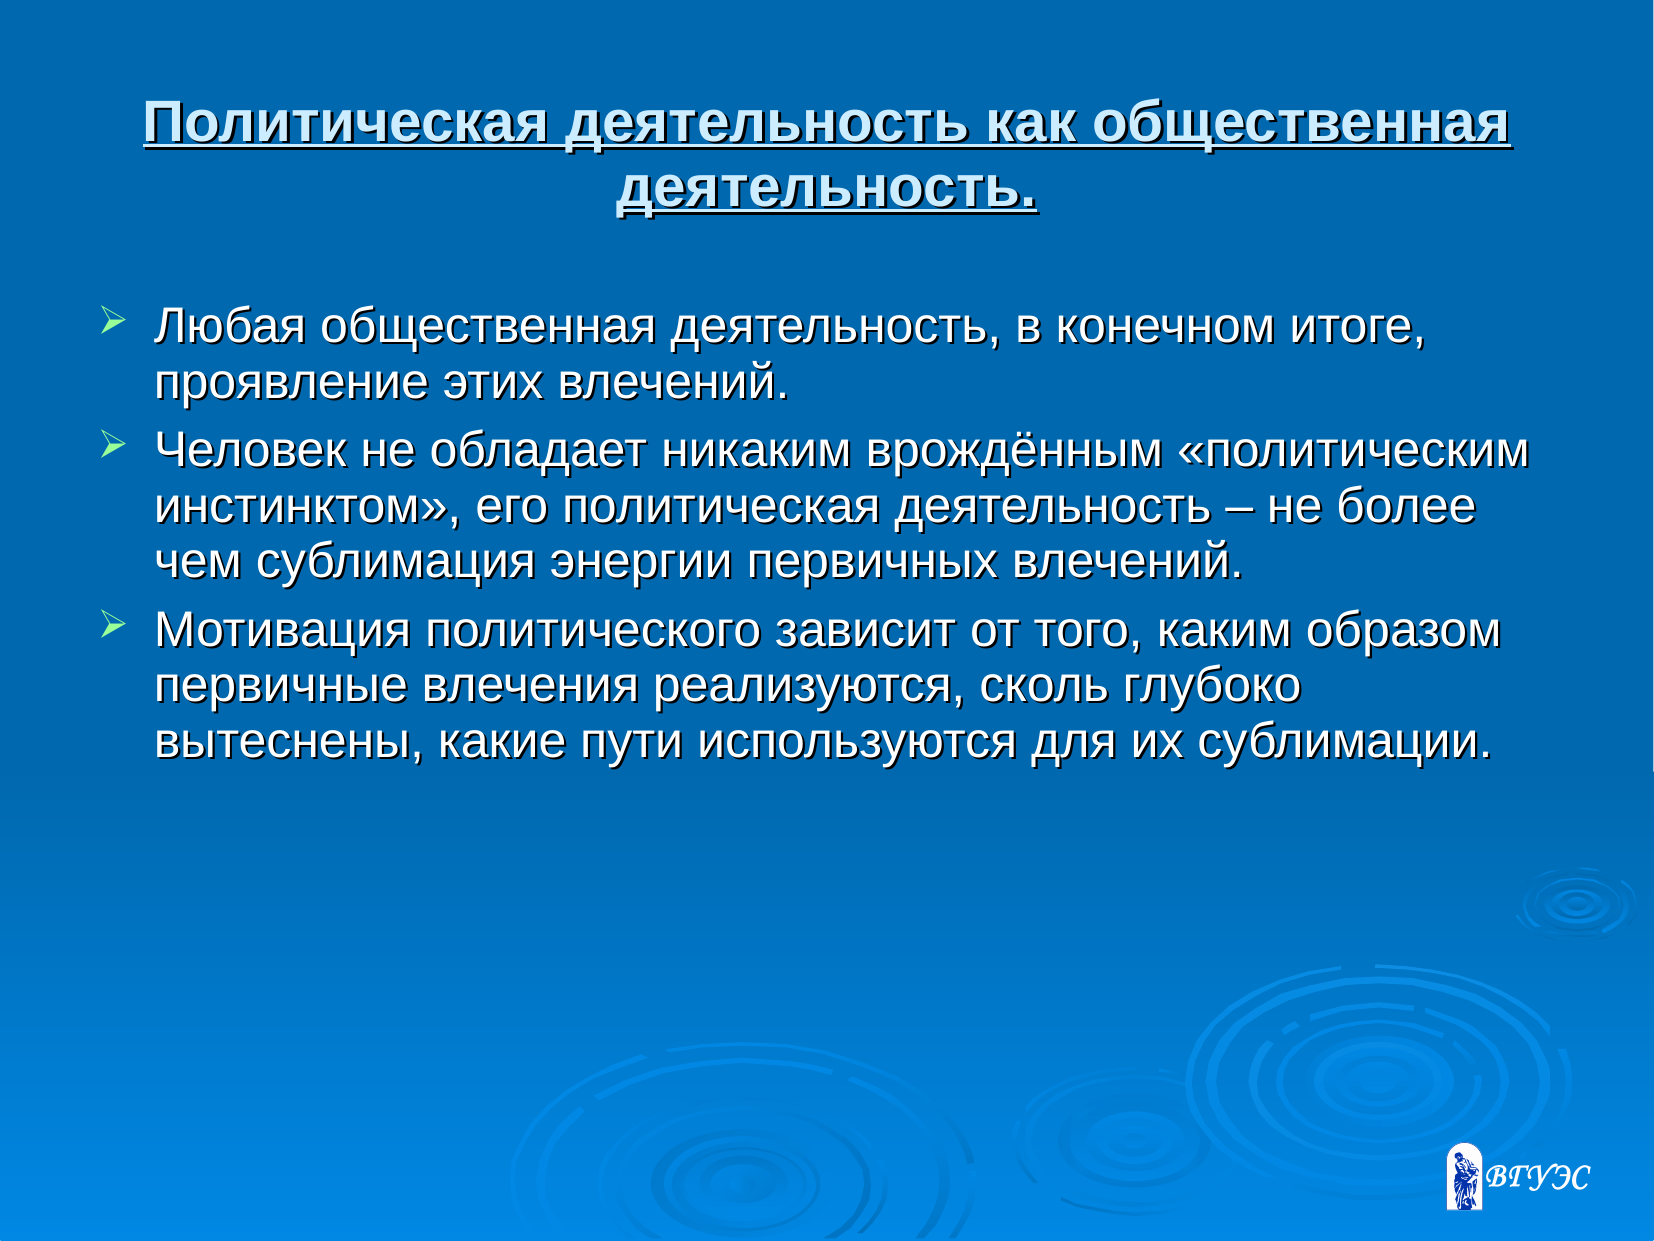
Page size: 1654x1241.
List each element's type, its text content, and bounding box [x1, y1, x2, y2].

list Любая общественная деятельность, в конечном итоге, проявление этих влечений. Человек не обладает никаким врождённым «политическим инстинктом», его политическая деятельность – не более чем сублимация энергии первичных влечений. Мотивация политического зависит от того, каким образом первичные влечения реализуются, сколь глубоко вытеснены, какие пути используются для их сублимации. [82, 289, 1571, 1108]
title Политическая деятельность как общественная деятельность. [82, 50, 1571, 257]
picture [1446, 1142, 1592, 1211]
